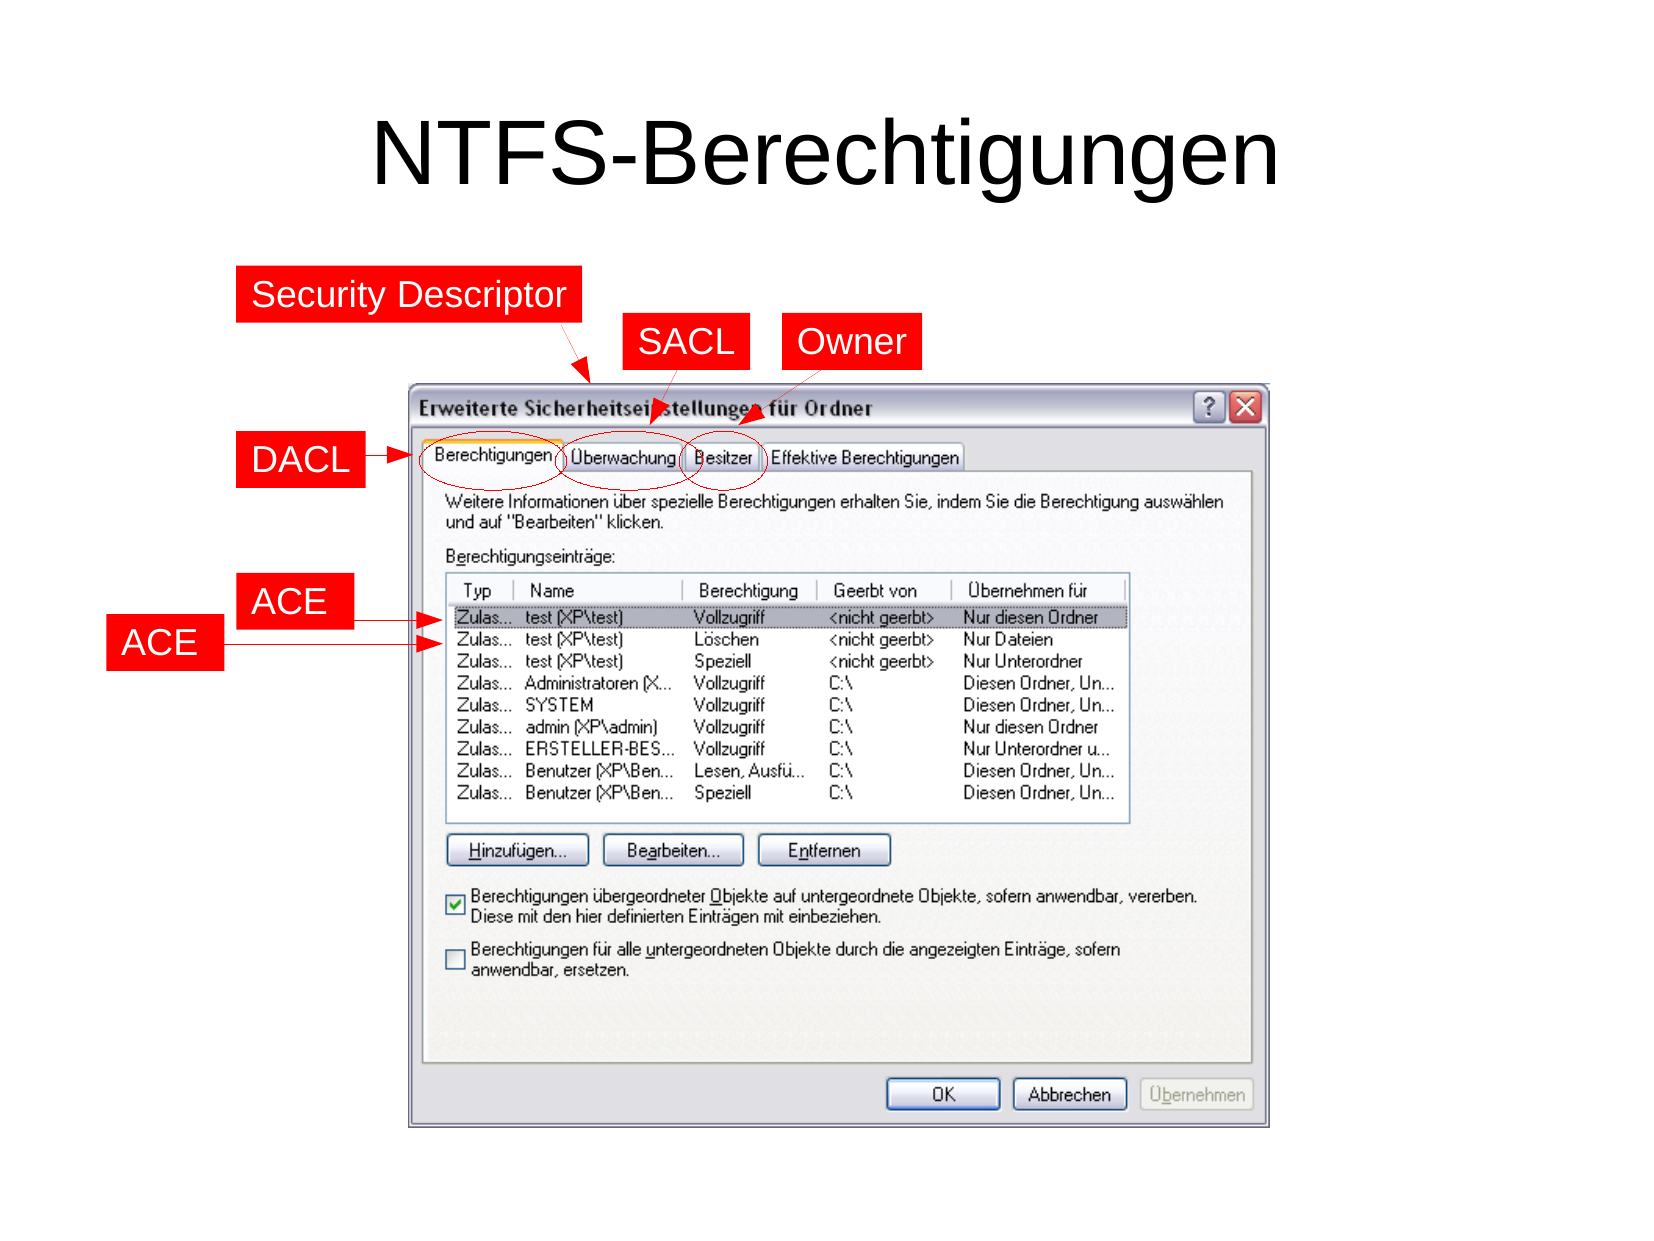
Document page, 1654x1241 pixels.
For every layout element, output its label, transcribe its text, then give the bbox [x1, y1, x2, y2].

text_box SACL [622, 312, 751, 370]
title NTFS-Berechtigungen [82, 56, 1571, 250]
text_box Security Descriptor [236, 265, 583, 323]
picture [408, 383, 1270, 1128]
text_box DACL [236, 431, 366, 488]
text_box ACE [106, 614, 225, 671]
text_box Owner [782, 312, 923, 370]
text_box ACE [236, 572, 355, 630]
